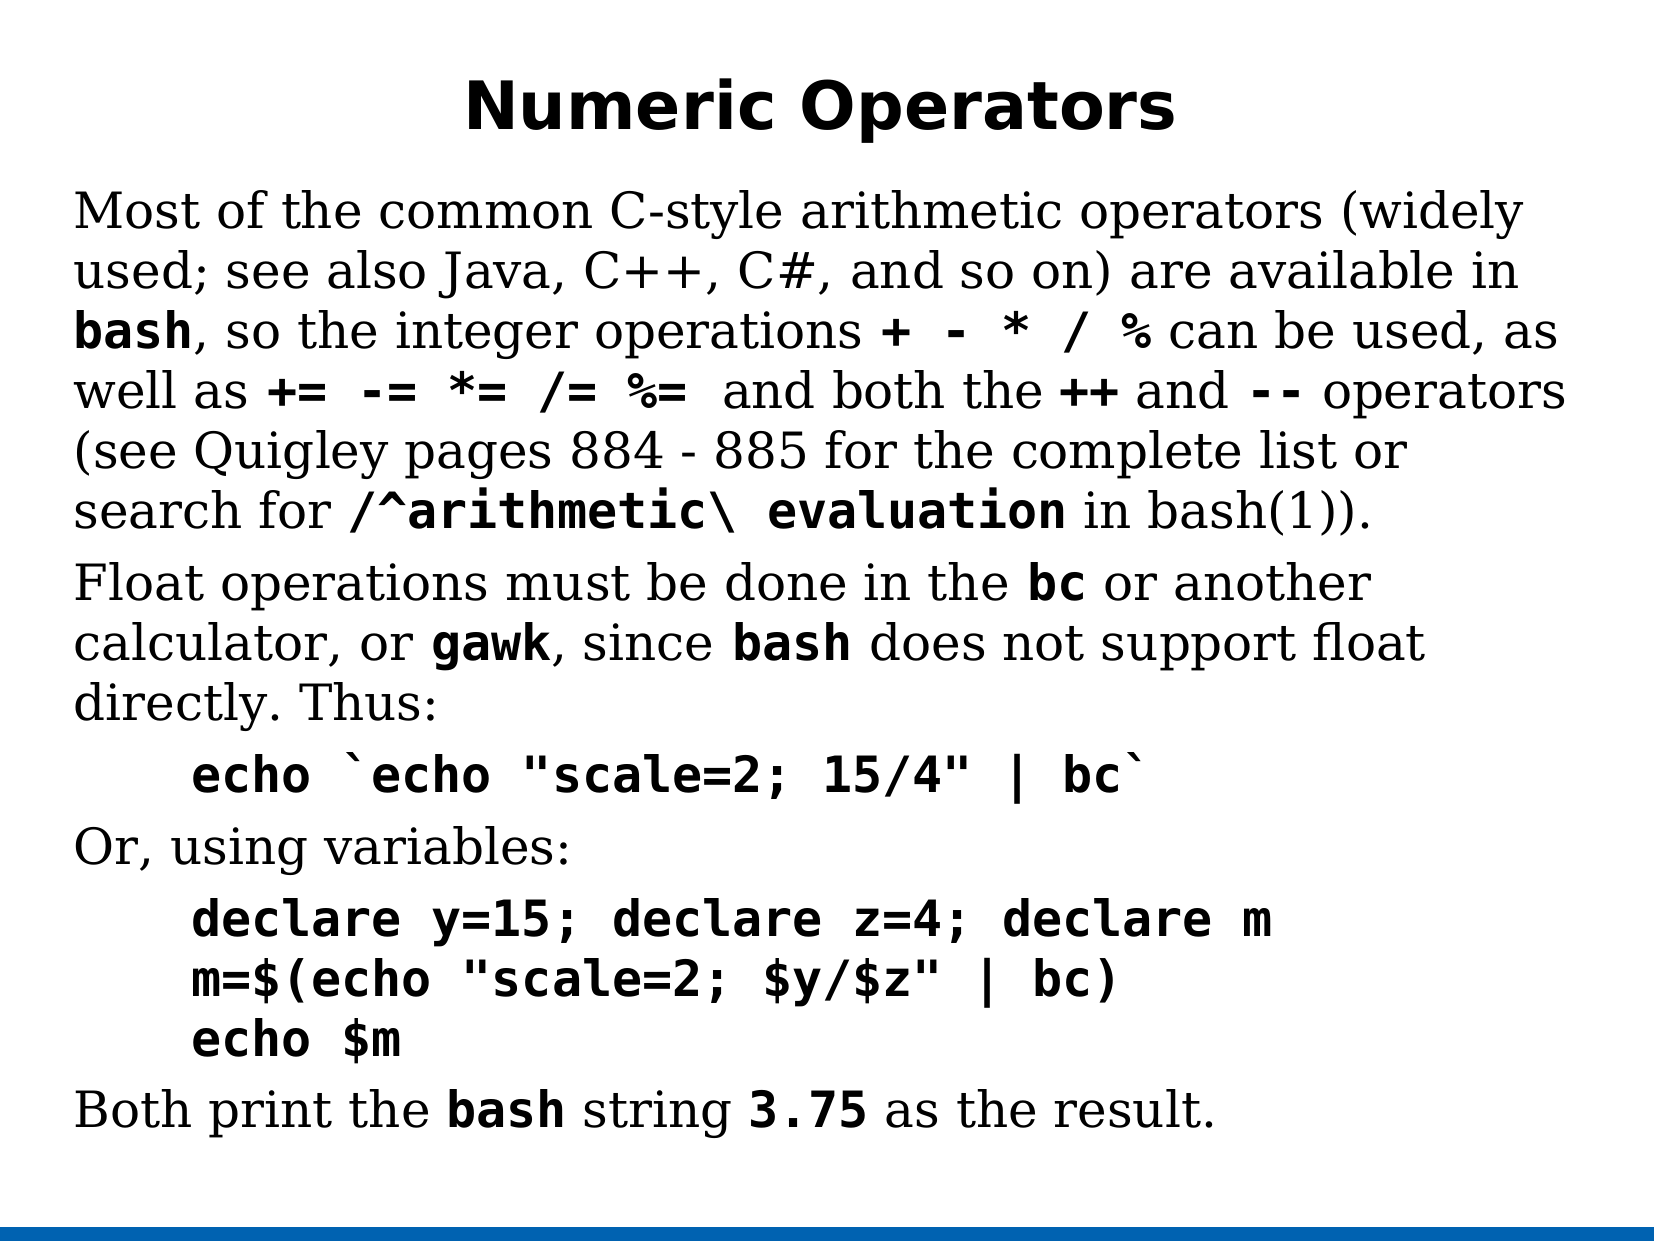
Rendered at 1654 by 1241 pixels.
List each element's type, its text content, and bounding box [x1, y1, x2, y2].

list Most of the common C-style arithmetic operators (widely used; see also Java, C++, C#, and so on) are available in bash, so the integer operations + - * / % can be used, as well as += -= *= /= %= and both the ++ and -- operators (see Quigley pages 884 - 885 for the complete list or search for /^arithmetic\ evaluation in bash(1)). Float operations must be done in the bc or another calculator, or gawk, since bash does not support float directly. Thus: echo `echo "scale=2; 15/4" | bc` Or, using variables: declare y=15; declare z=4; declare m m=$(echo "scale=2; $y/$z" | bc) echo $m Both print the bash string 3.75 as the result. [59, 171, 1595, 1146]
title Numeric Operators [76, 29, 1565, 171]
